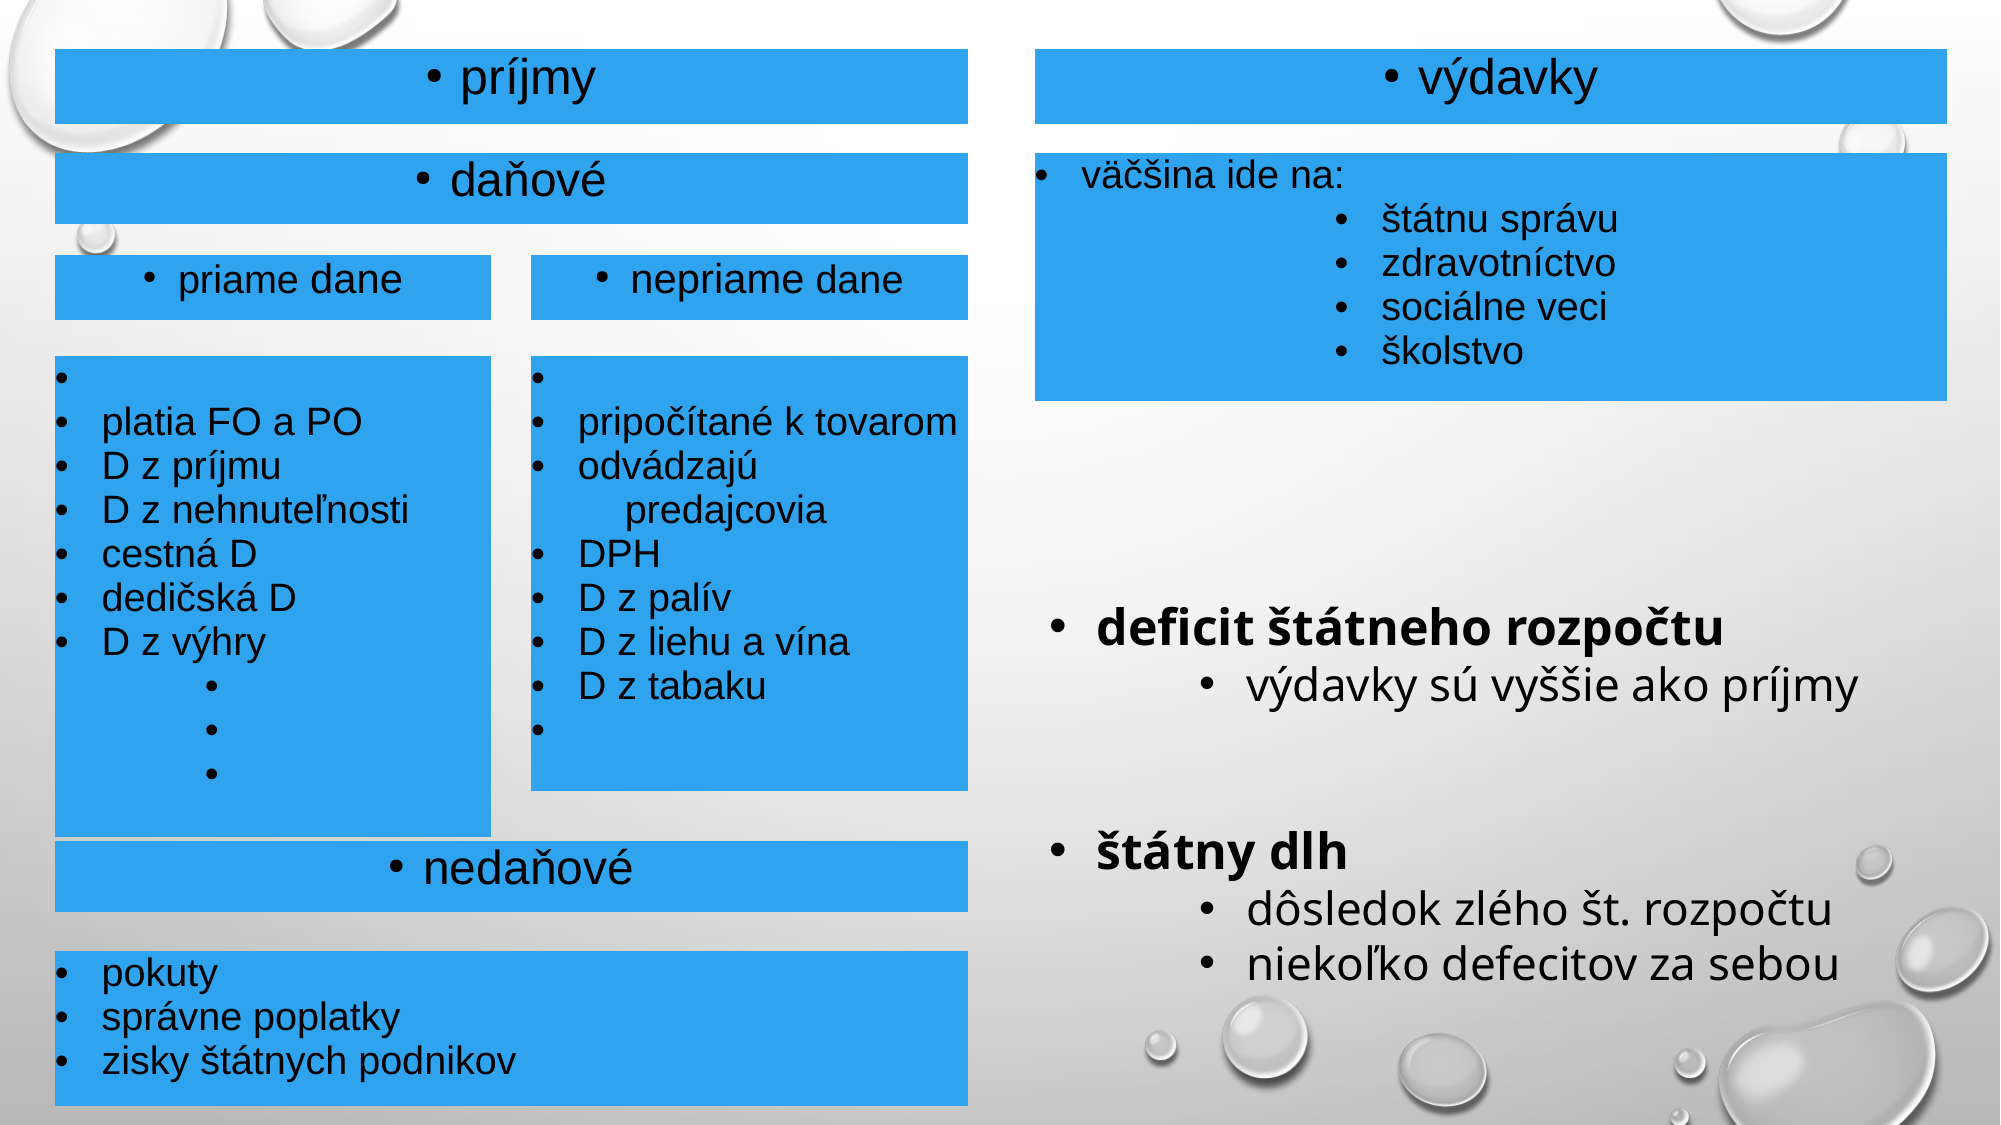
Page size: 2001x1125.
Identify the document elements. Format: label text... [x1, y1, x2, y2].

table_header nepriame dane [531, 255, 968, 320]
table_header priame dane [55, 255, 491, 320]
table_header príjmy [55, 49, 968, 124]
table_header nedaňové [55, 841, 968, 912]
text_box deficit štátneho rozpočtu výdavky sú vyššie ako príjmy [1034, 588, 1948, 720]
table_header väčšina ide na: štátnu správu zdravotníctvo sociálne veci školstvo [1035, 153, 1947, 401]
table_header platia FO a PO D z príjmu D z nehnuteľnosti cestná D dedičská D D z výhry [55, 356, 491, 837]
table_header výdavky [1035, 49, 1947, 124]
table_header pripočítané k tovarom odvádzajú predajcovia DPH D z palív D z liehu a vína D z tabaku [531, 356, 968, 791]
table_header daňové [55, 153, 968, 224]
table_header pokuty správne poplatky zisky štátnych podnikov [55, 951, 968, 1106]
text_box štátny dlh dôsledok zlého št. rozpočtu niekoľko defecitov za sebou [1034, 812, 1948, 1045]
